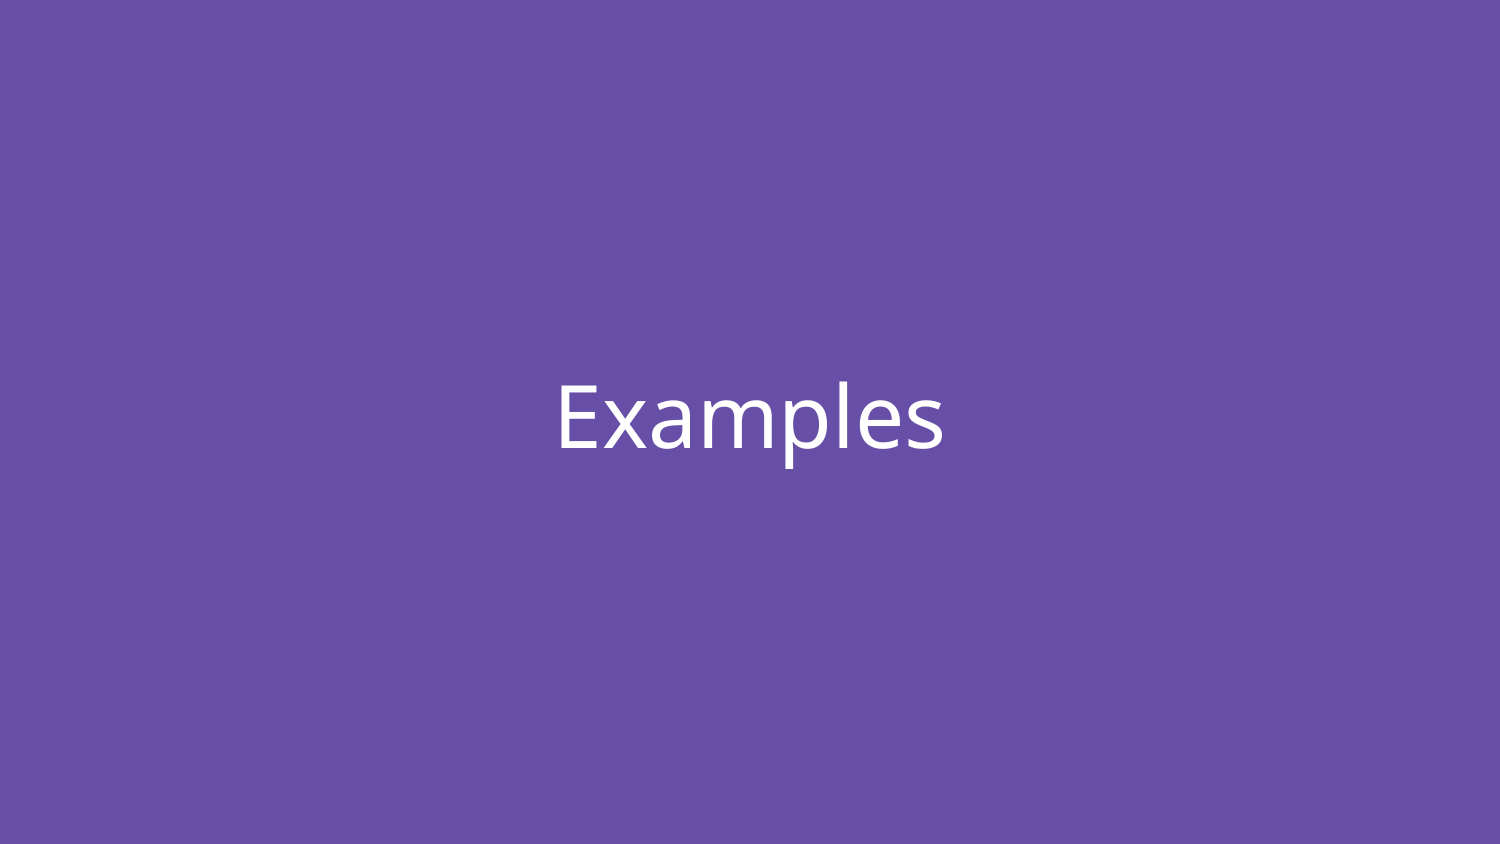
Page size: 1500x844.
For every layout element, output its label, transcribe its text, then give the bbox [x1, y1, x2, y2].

title Examples [75, 58, 1425, 771]
